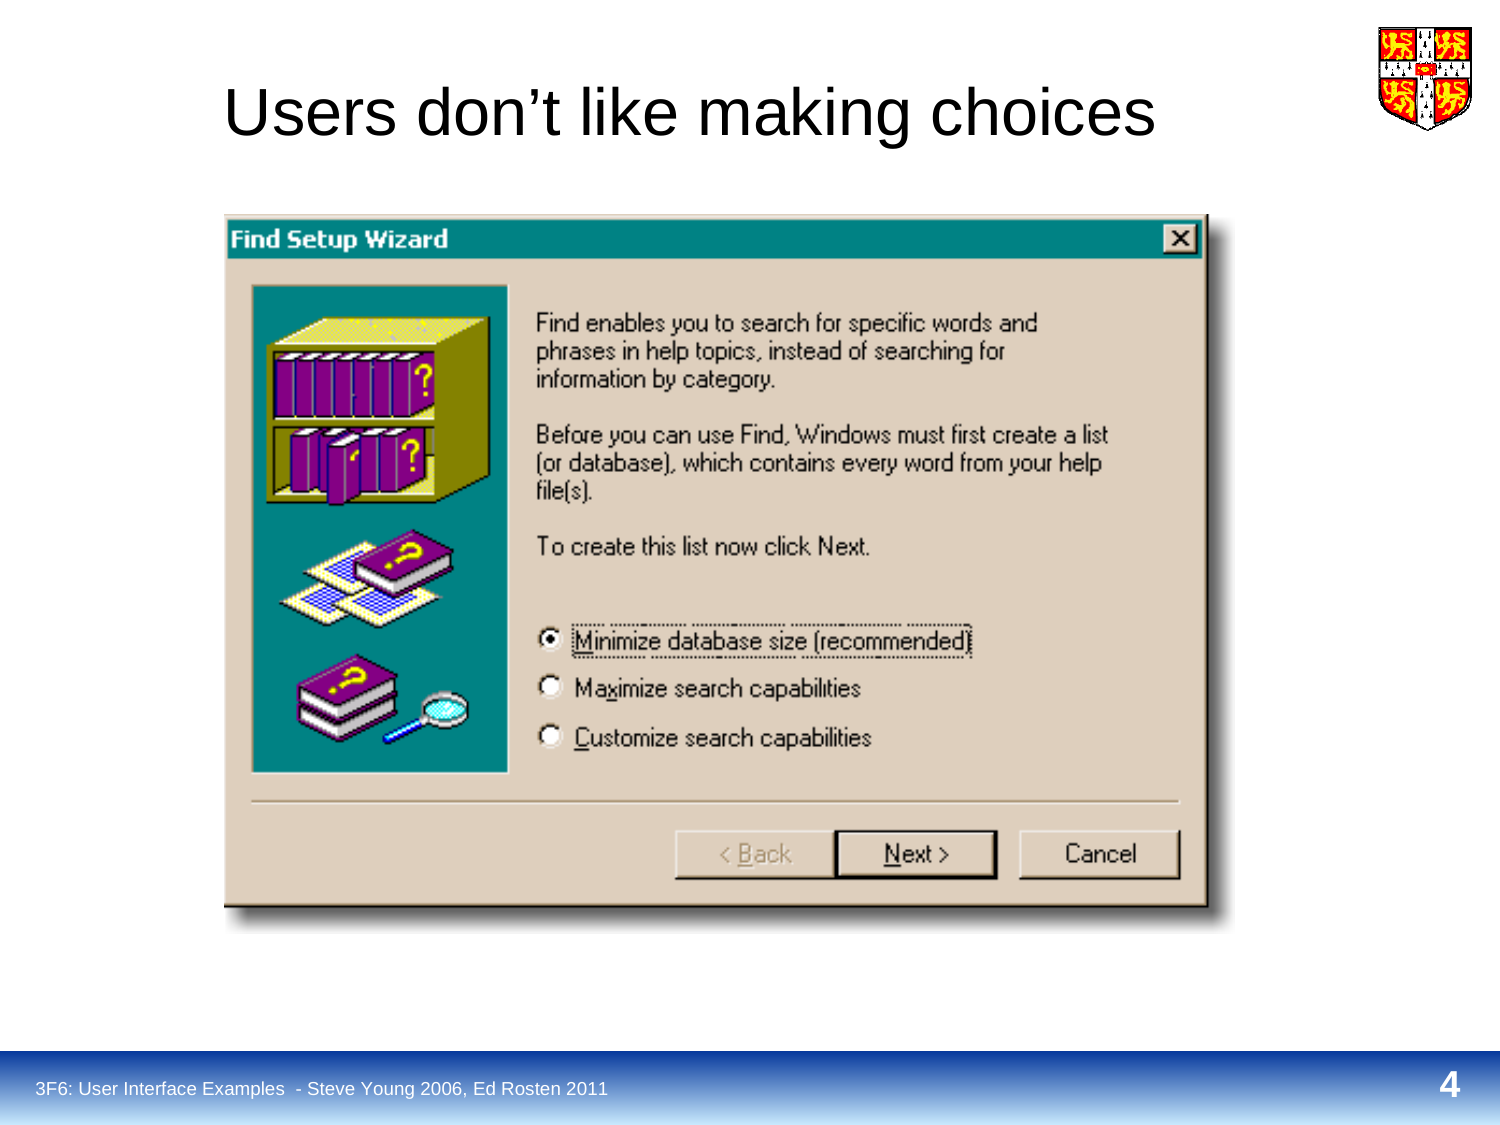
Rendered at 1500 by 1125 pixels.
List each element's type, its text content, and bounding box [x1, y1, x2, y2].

picture [1374, 24, 1476, 138]
text_box <number> [1378, 1052, 1475, 1113]
title Users don’t like making choices [41, 60, 1341, 168]
picture [224, 214, 1235, 934]
